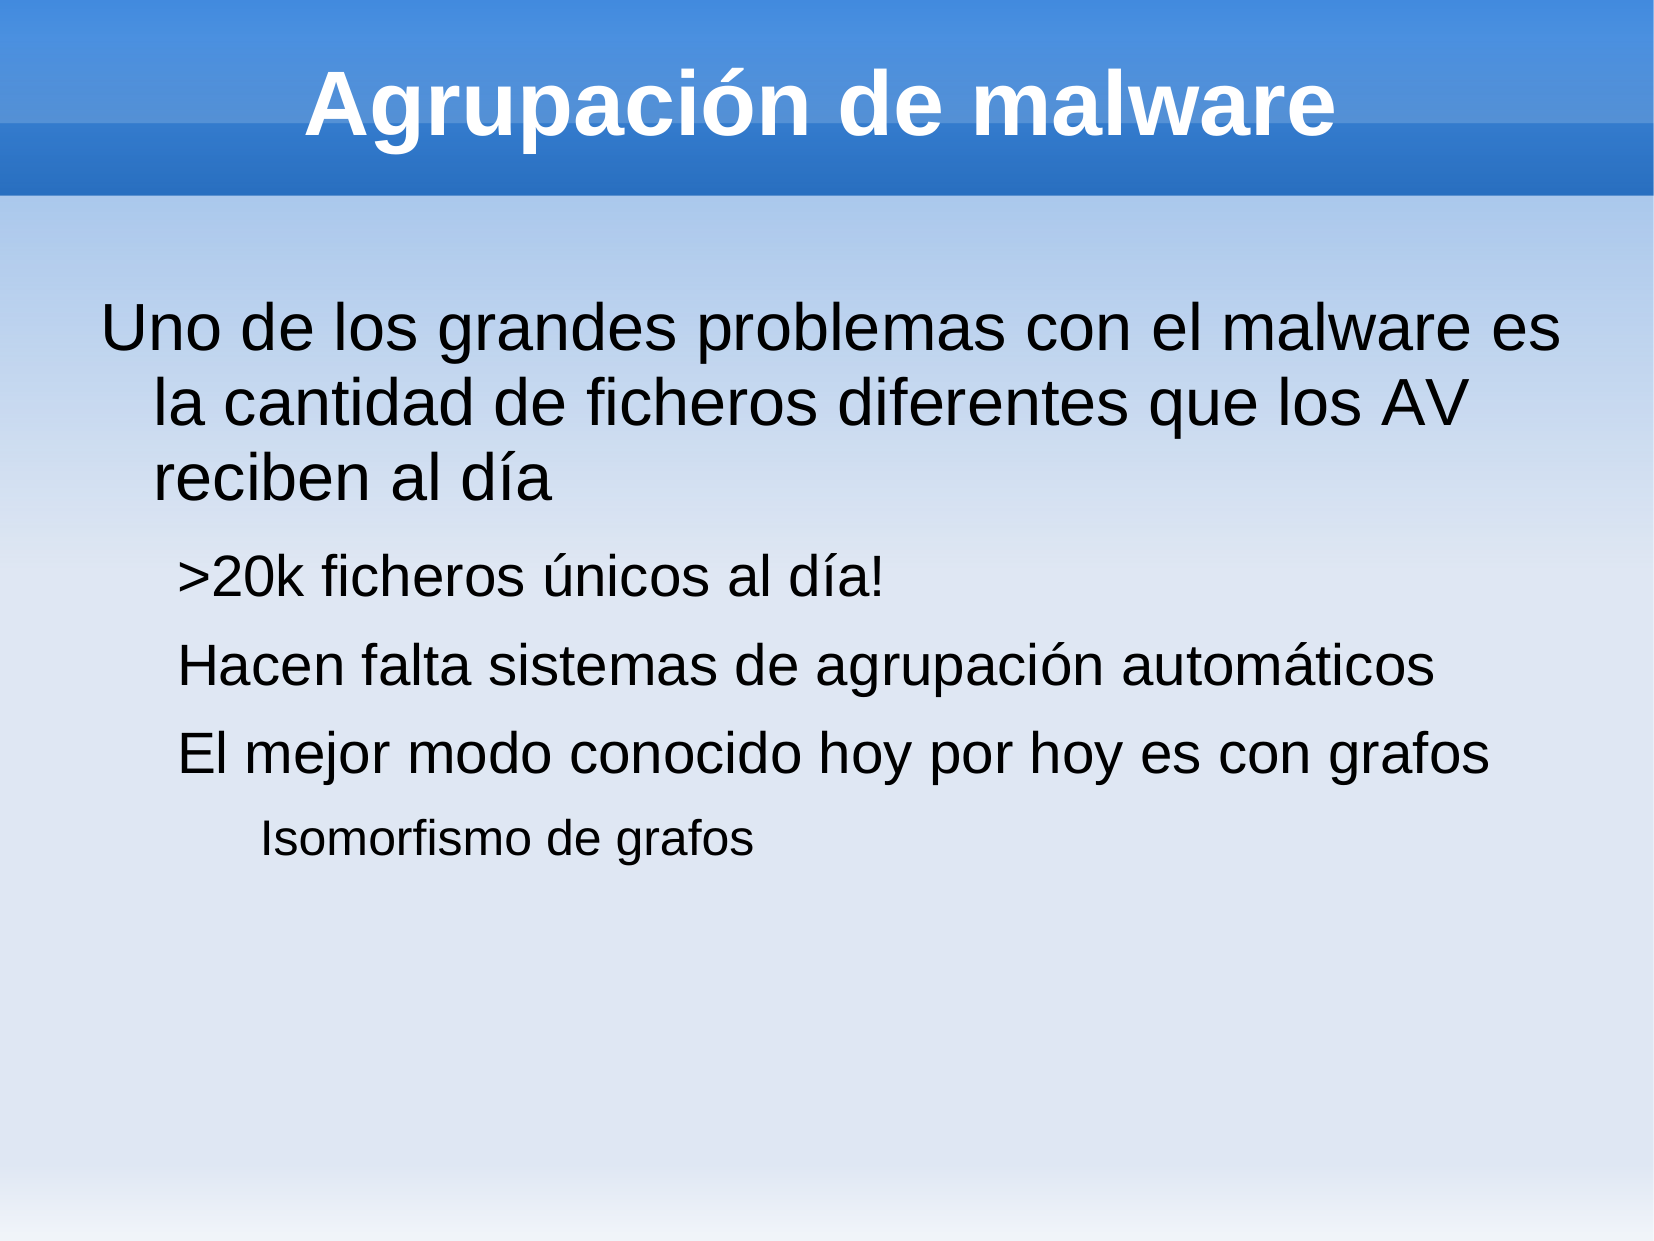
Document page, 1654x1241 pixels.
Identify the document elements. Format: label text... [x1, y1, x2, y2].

title Agrupación de malware [76, 0, 1565, 208]
picture [0, 0, 1654, 1241]
list Uno de los grandes problemas con el malware es la cantidad de ficheros diferentes que los AV reciben al día >20k ficheros únicos al día! Hacen falta sistemas de agrupación automáticos El mejor modo conocido hoy por hoy es con grafos Isomorfismo de grafos [82, 290, 1571, 1094]
